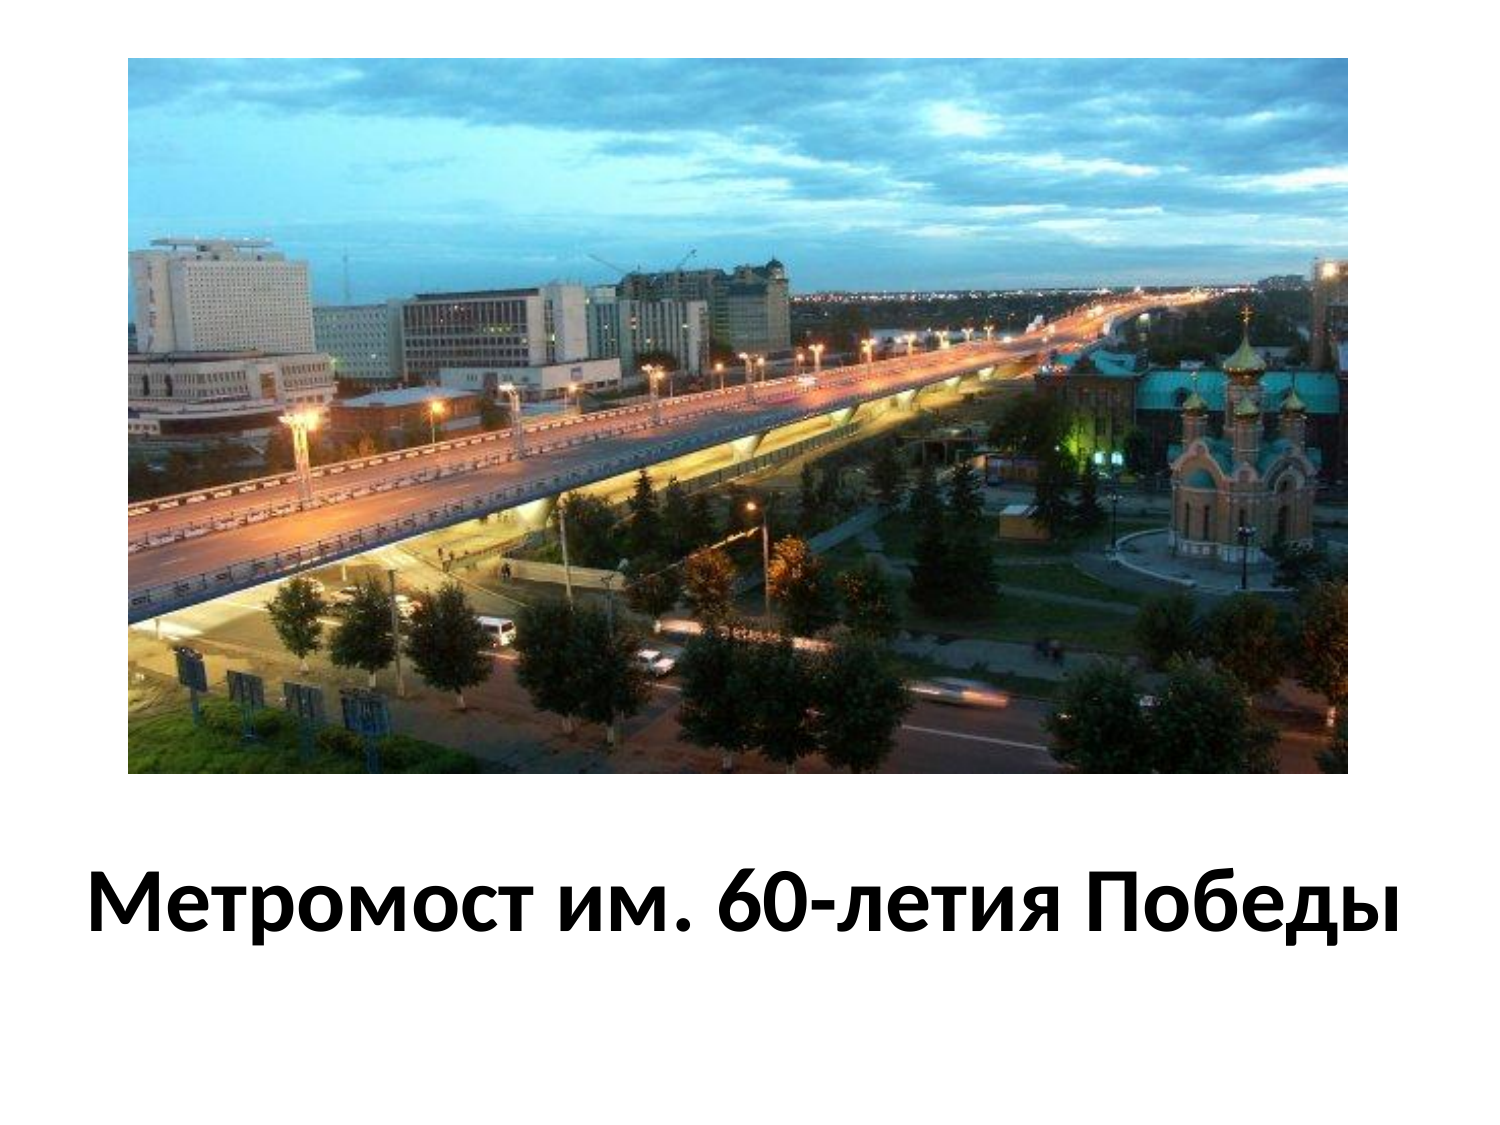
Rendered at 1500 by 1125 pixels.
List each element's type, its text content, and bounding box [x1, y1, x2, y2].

title Метромост им. 60-летия Победы [70, 832, 1421, 1020]
picture [128, 58, 1348, 774]
